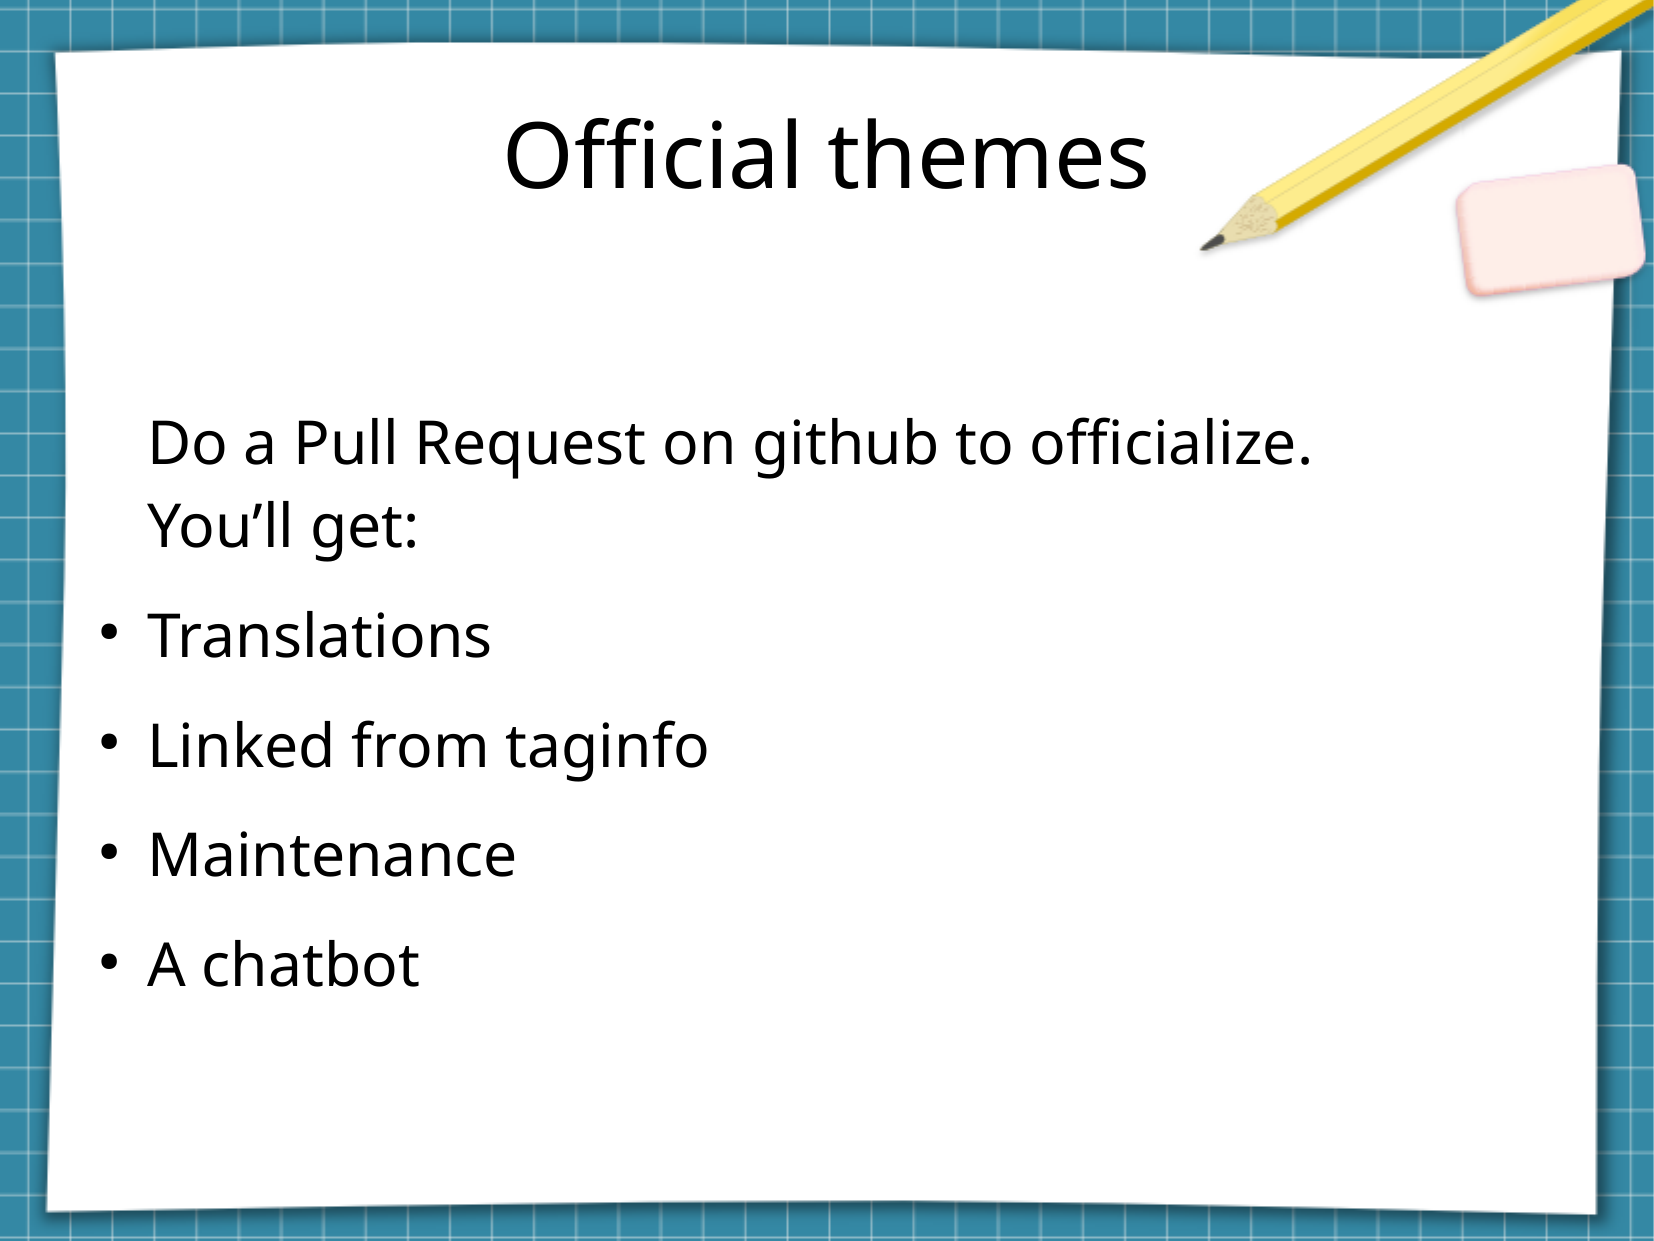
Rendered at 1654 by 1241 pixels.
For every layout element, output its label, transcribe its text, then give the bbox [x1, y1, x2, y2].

picture [0, 0, 1654, 1241]
title Official themes [82, 49, 1571, 257]
list Do a Pull Request on github to officialize. You’ll get: Translations Linked from taginfo Maintenance A chatbot [82, 290, 1571, 1010]
